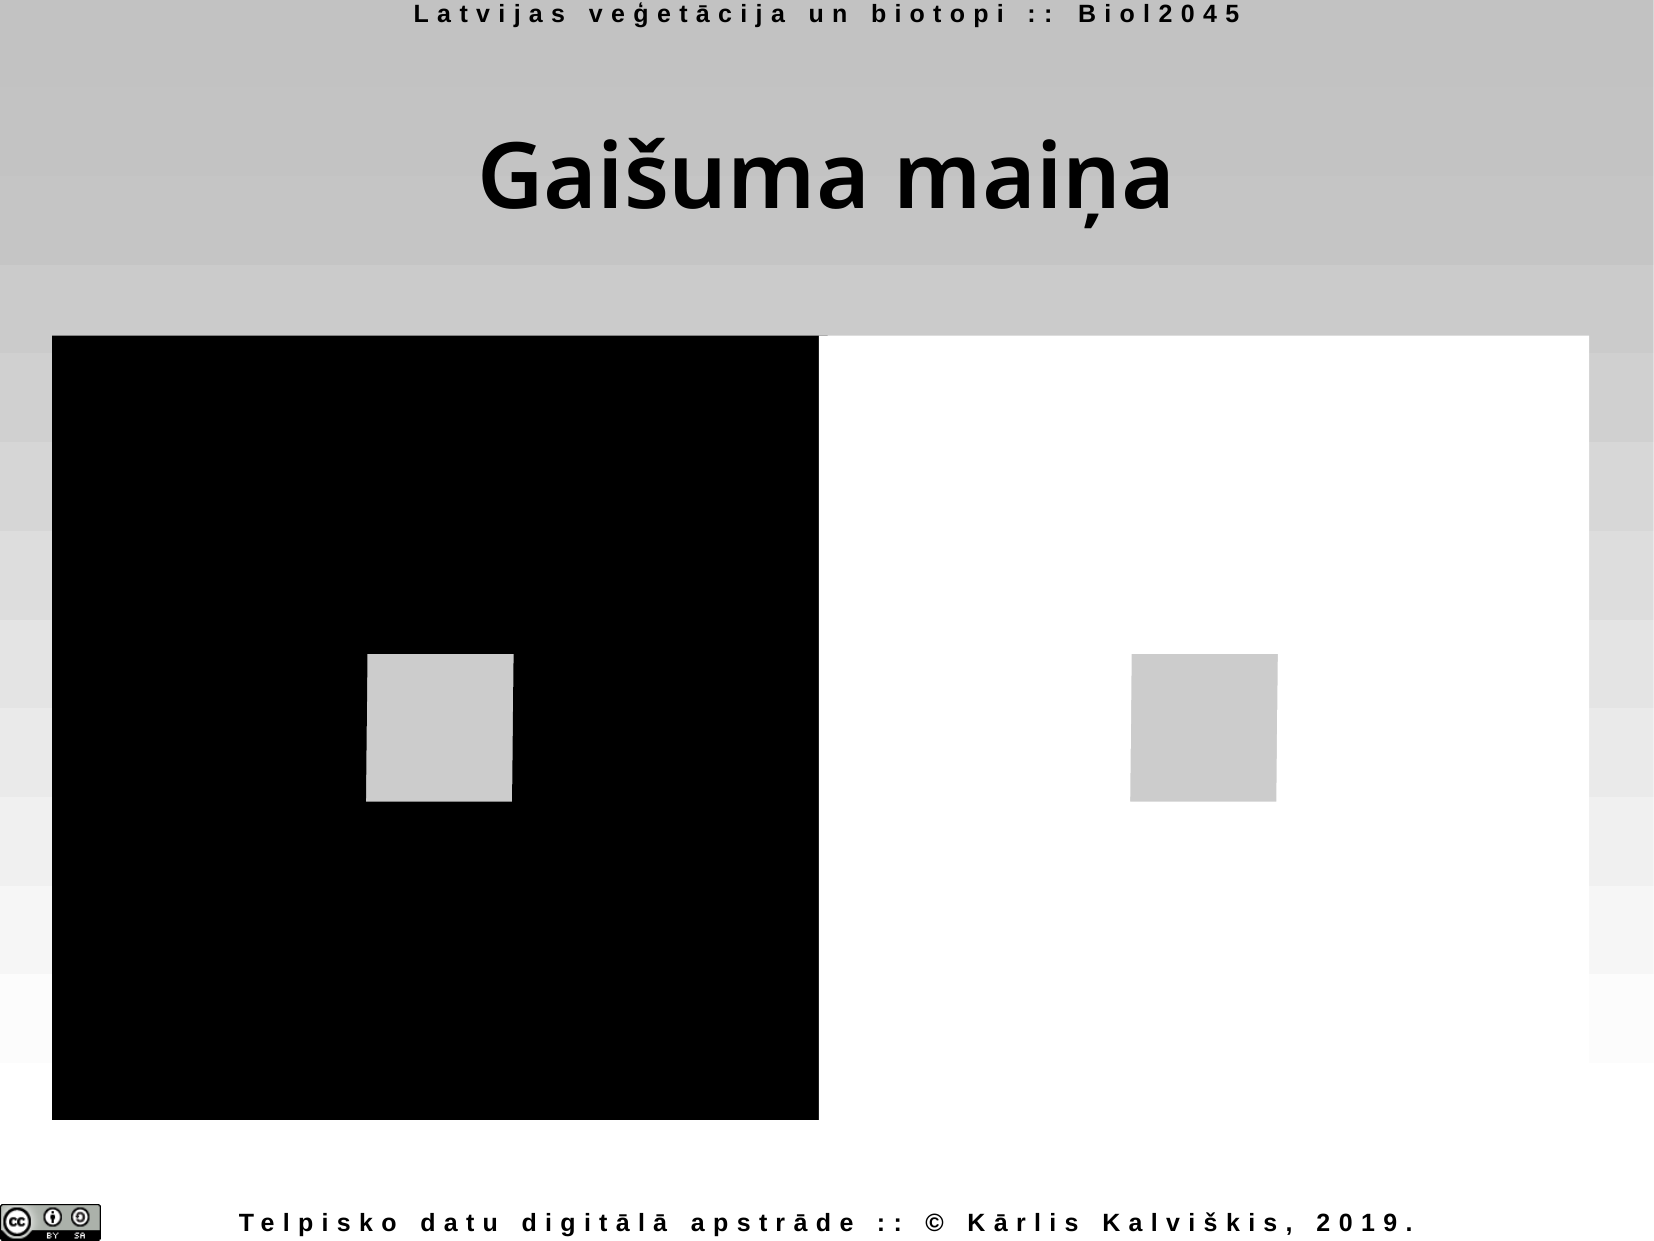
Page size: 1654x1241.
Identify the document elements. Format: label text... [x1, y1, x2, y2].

title Gaišuma maiņa [29, 49, 1625, 296]
picture [0, 0, 1654, 1241]
text_box [52, 335, 1590, 1120]
